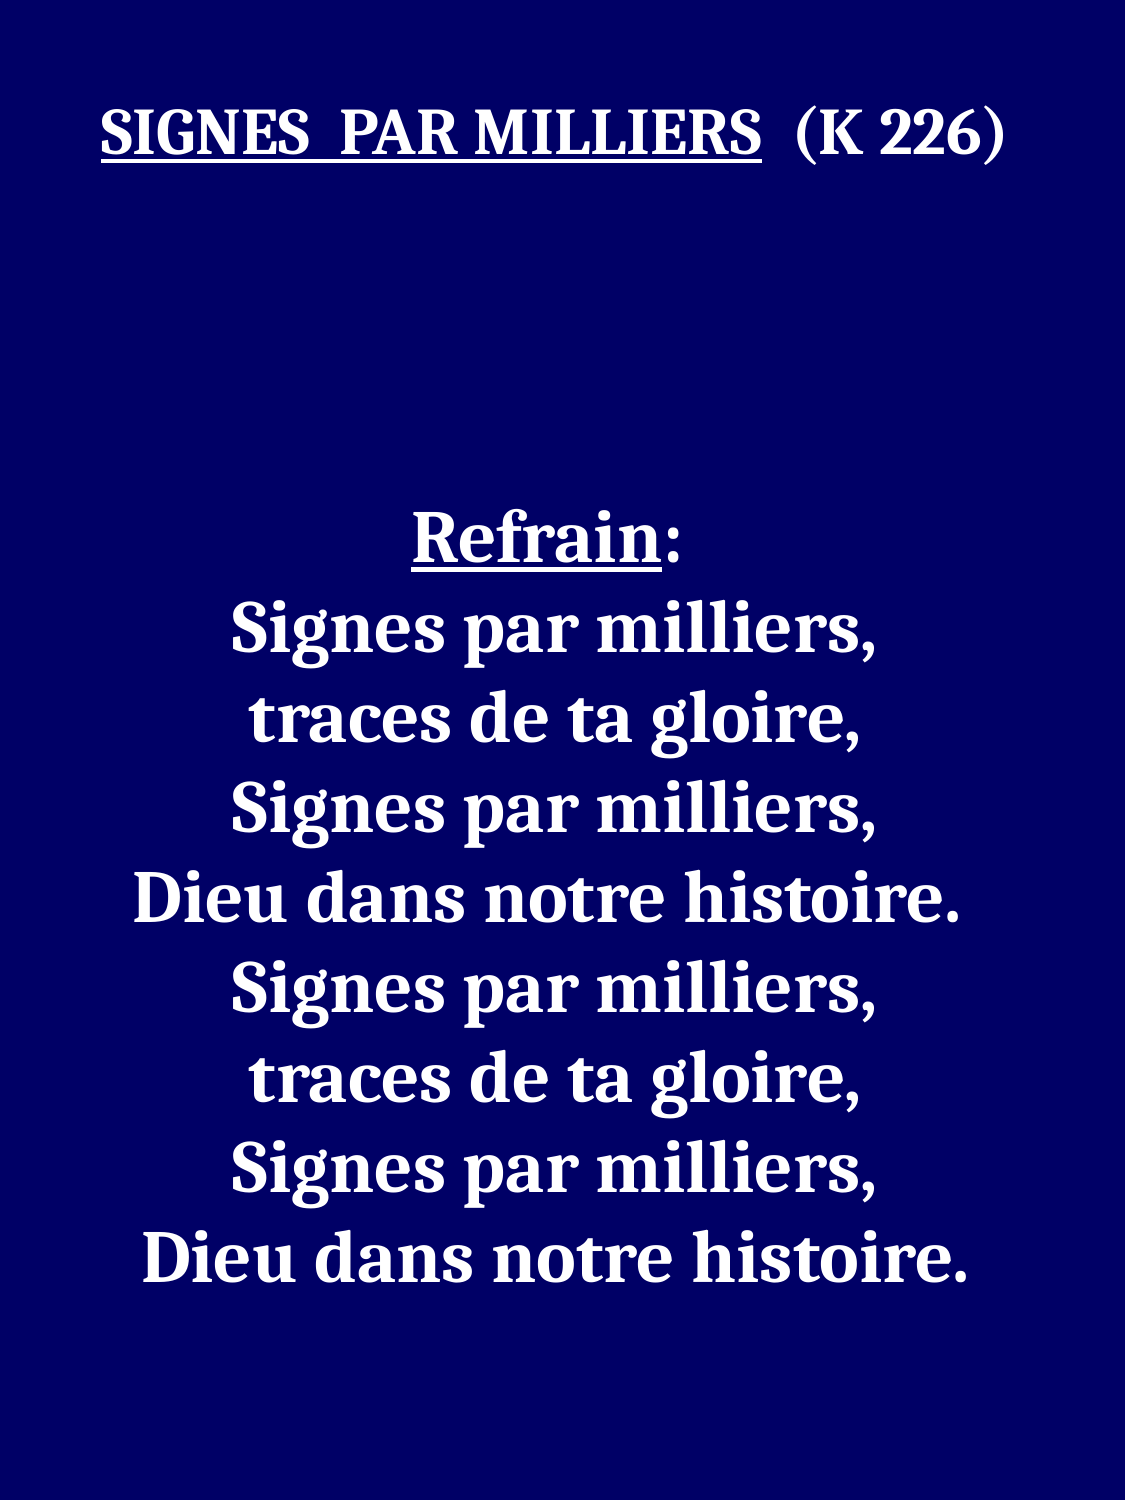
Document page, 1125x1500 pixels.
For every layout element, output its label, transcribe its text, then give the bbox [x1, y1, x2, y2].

text_box SIGNES PAR MILLIERS (K 226) Refrain: Signes par milliers, traces de ta gloire, Signes par milliers, Dieu dans notre histoire. Signes par milliers, traces de ta gloire, Signes par milliers, Dieu dans notre histoire. [0, 79, 1125, 1445]
